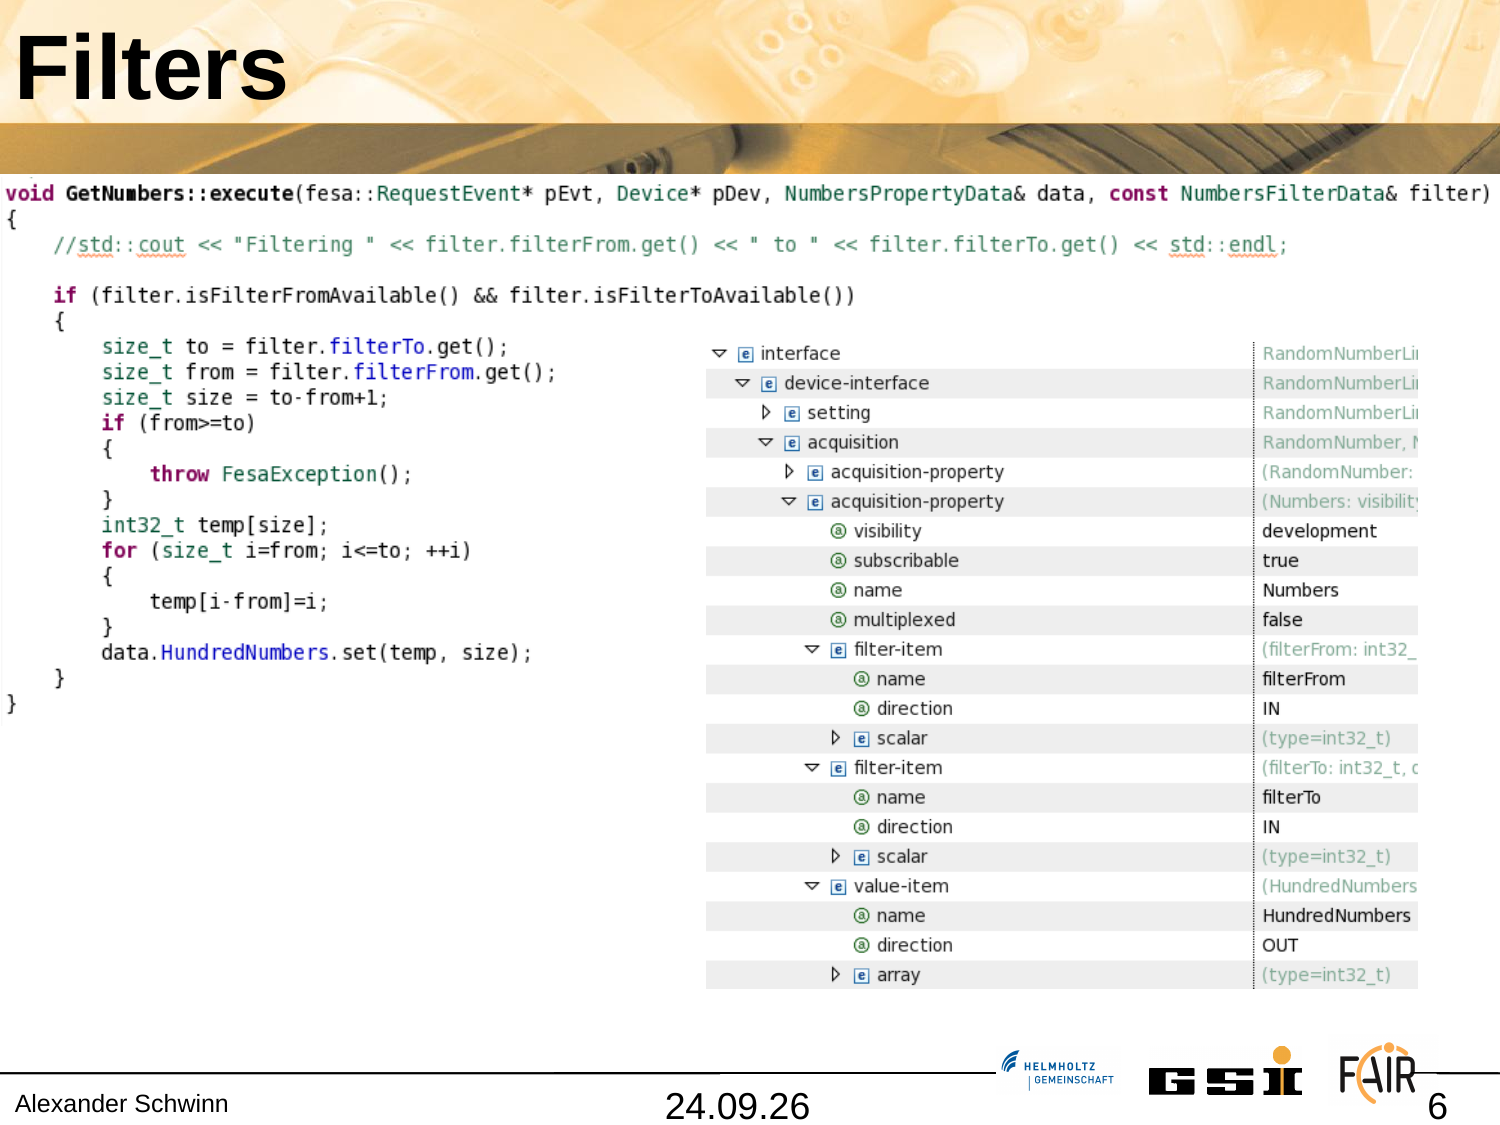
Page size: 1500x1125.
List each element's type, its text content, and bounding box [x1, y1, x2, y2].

picture [1, 177, 1500, 989]
text_box Filters [0, 0, 1500, 125]
picture [1328, 1034, 1439, 1106]
picture [996, 1046, 1121, 1095]
picture [1149, 1046, 1302, 1095]
picture [1432, 1096, 1439, 1105]
picture [0, 125, 1500, 175]
